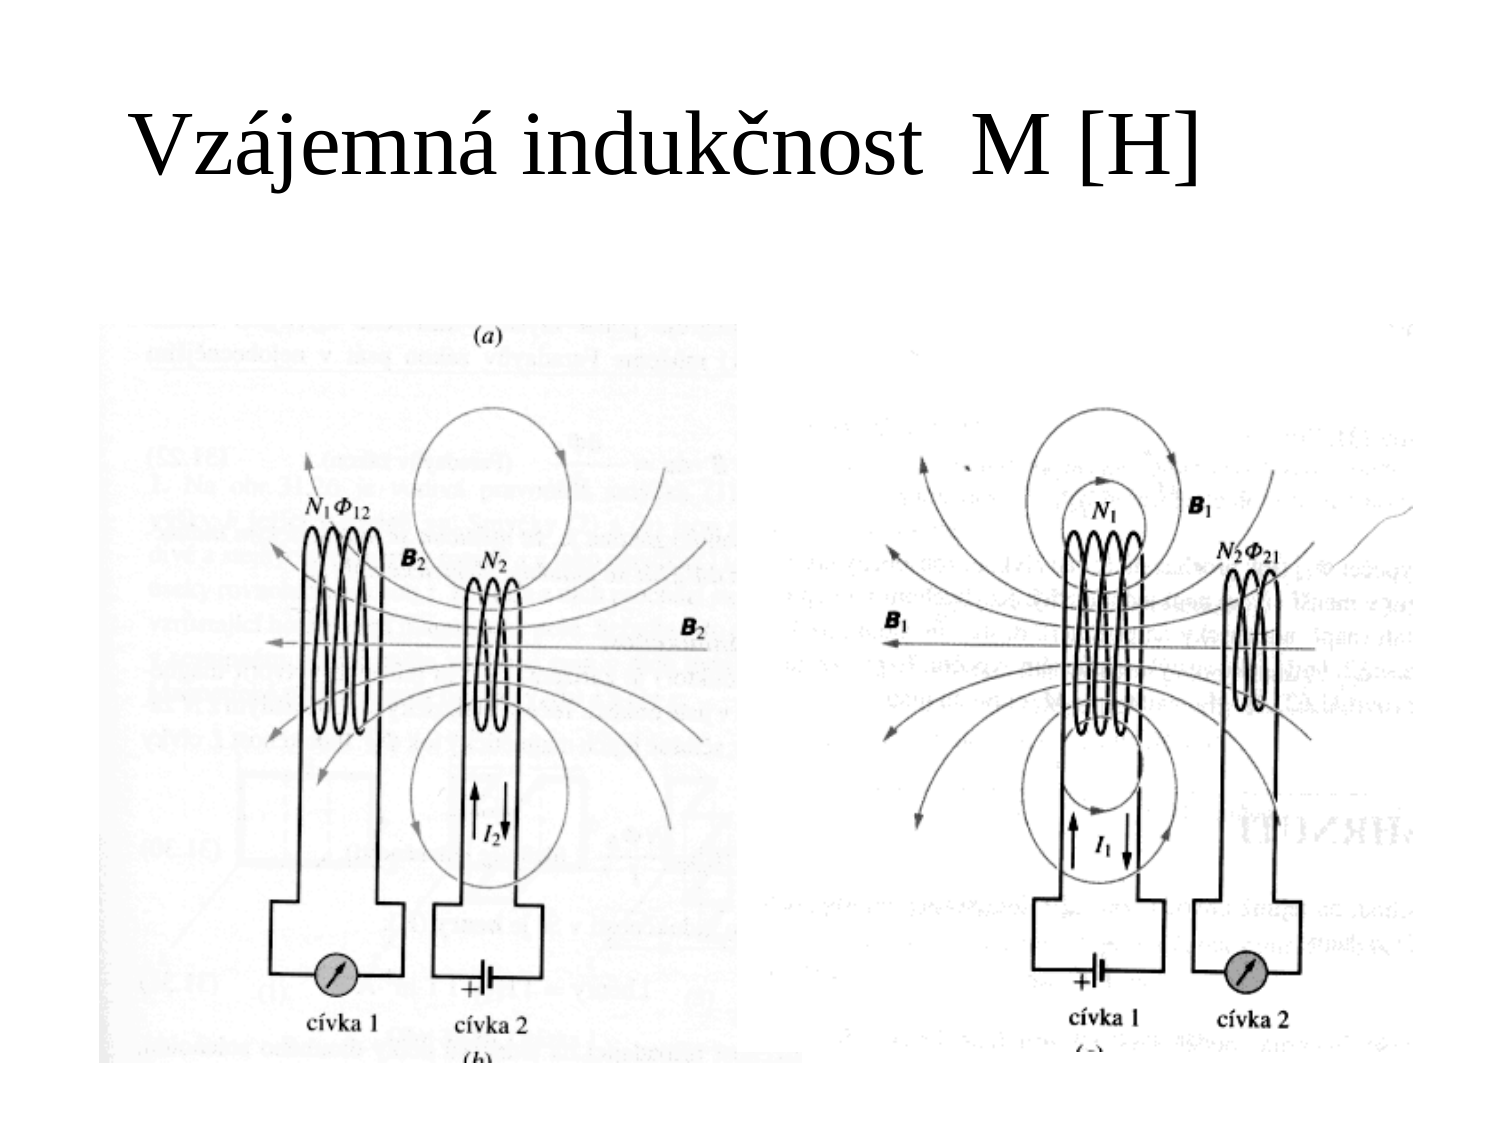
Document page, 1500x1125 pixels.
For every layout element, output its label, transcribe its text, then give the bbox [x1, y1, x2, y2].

picture [99, 324, 1413, 1063]
text_box Vzájemná indukčnost M [H] [112, 74, 1388, 201]
